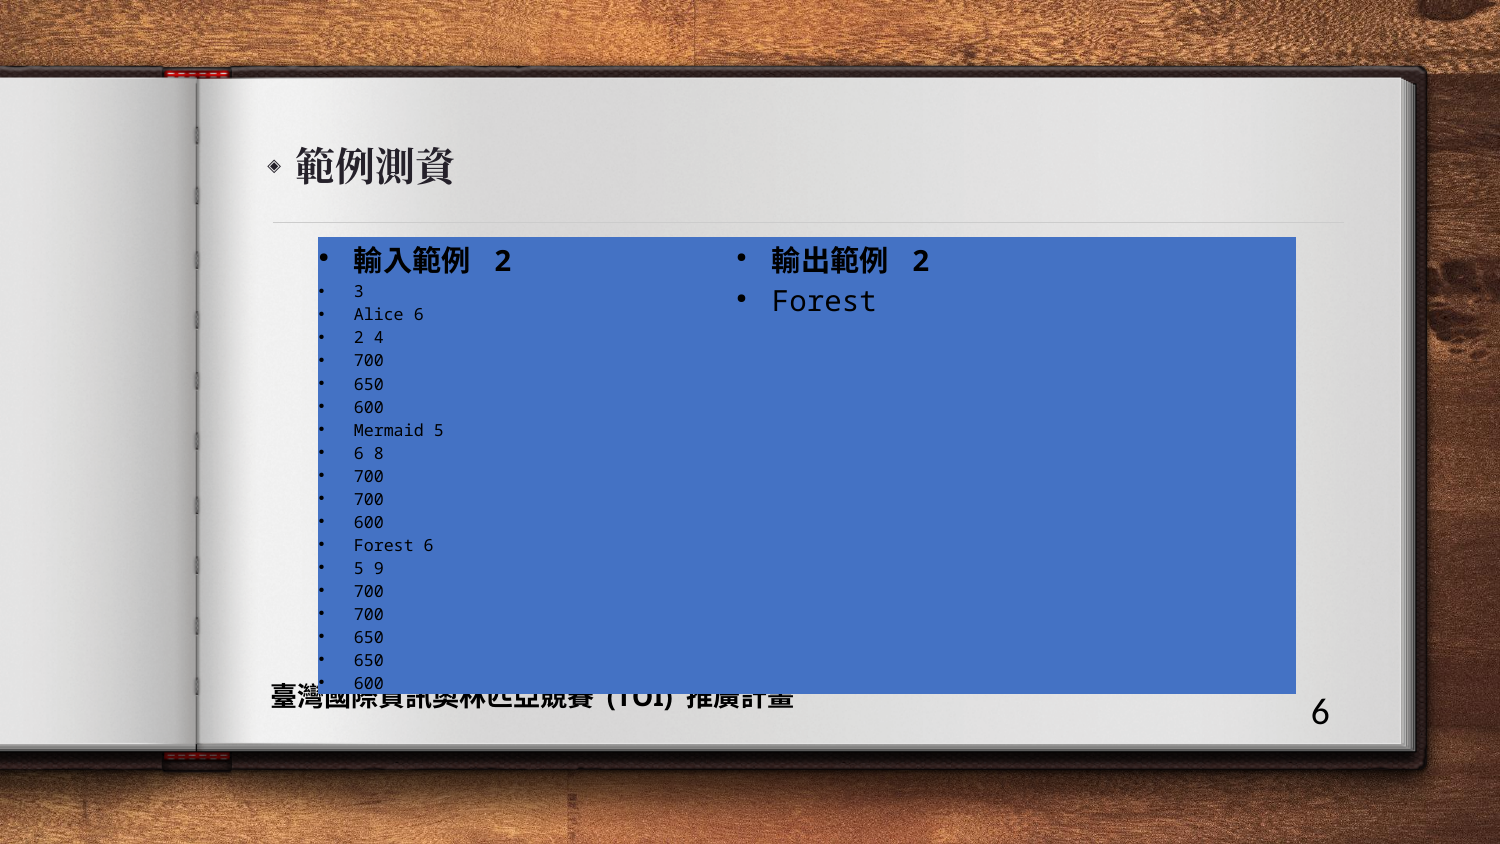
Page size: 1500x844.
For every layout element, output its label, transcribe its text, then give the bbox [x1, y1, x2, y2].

table_header 輸入範例 2 3 Alice 6 2 4 700 650 600 Mermaid 5 6 8 700 700 600 Forest 6 5 9 700 700 650 650 600 [318, 237, 736, 694]
table_header 輸出範例 2 Forest [736, 237, 1296, 694]
list 範例測資 [252, 126, 1194, 205]
text_box 6 [1295, 672, 1386, 737]
